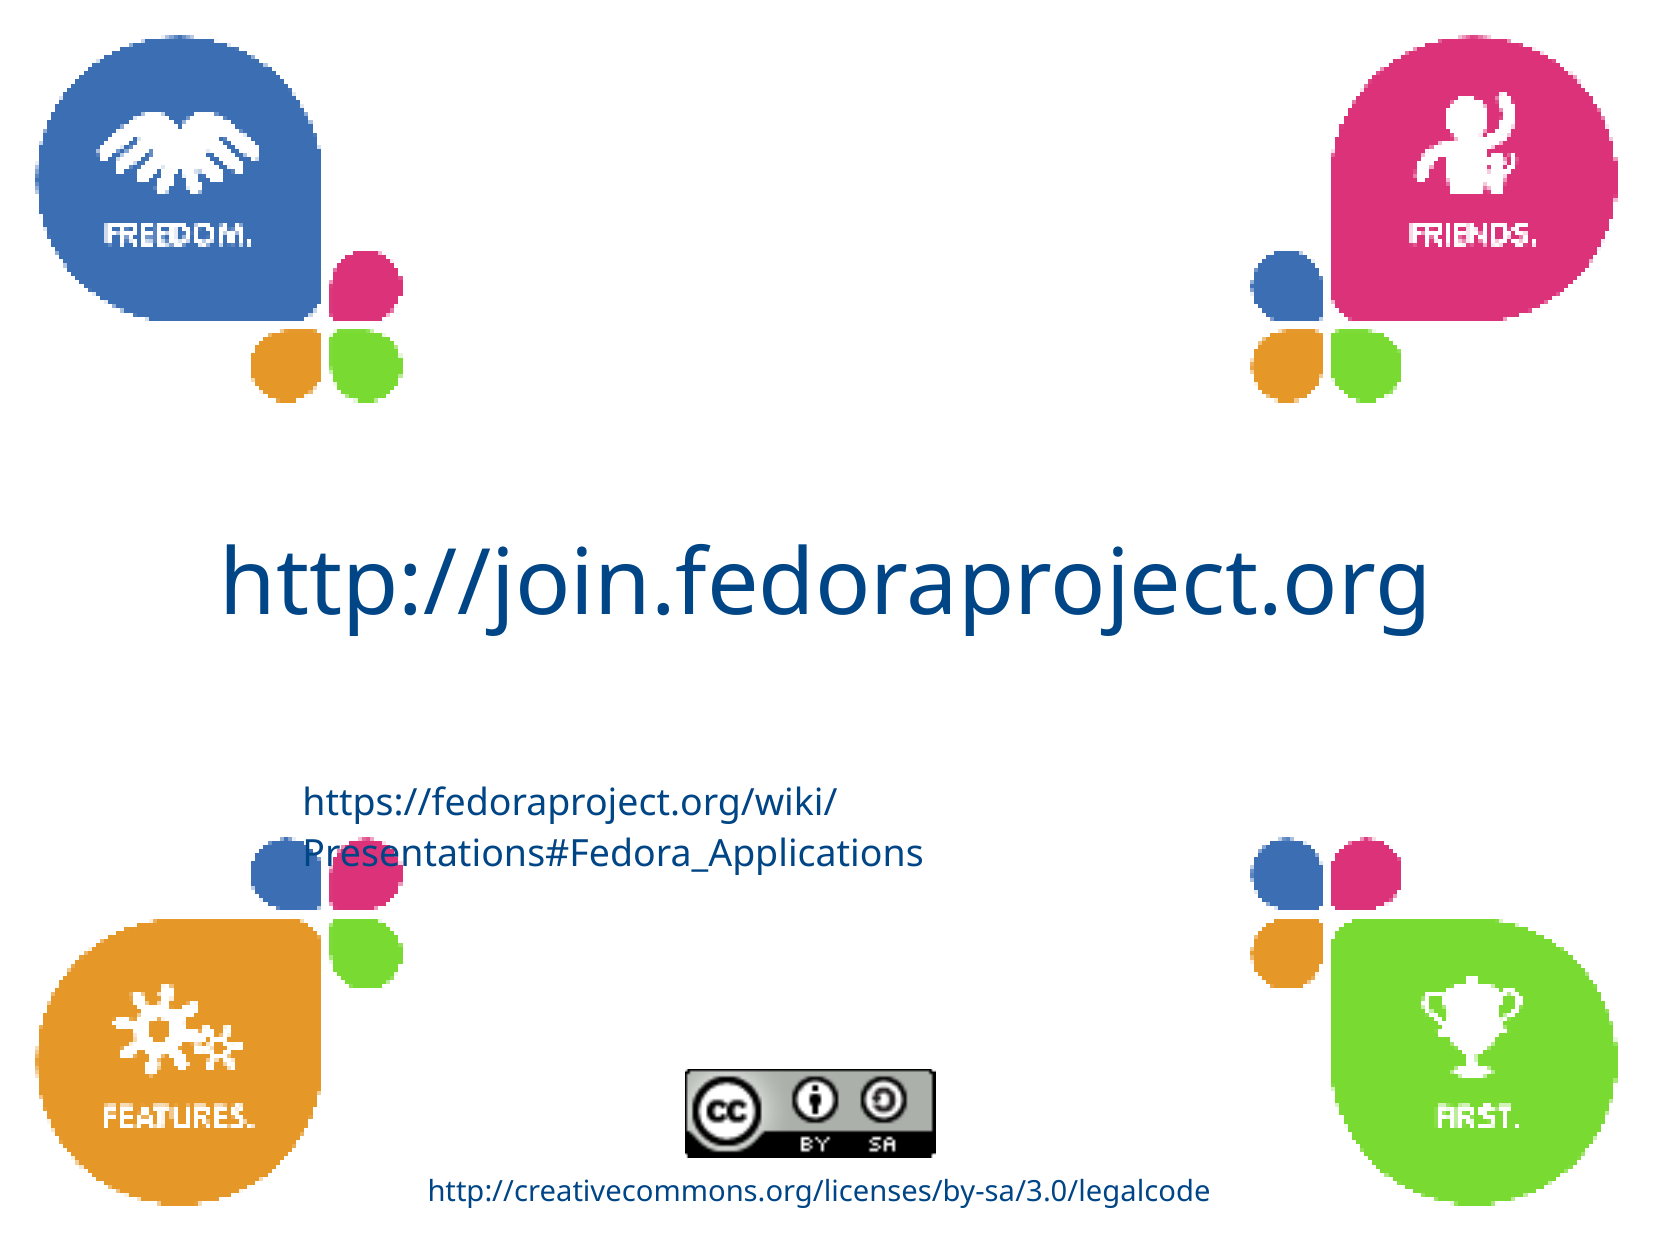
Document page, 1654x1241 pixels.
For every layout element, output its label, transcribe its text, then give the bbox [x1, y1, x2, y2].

picture [1250, 837, 1618, 1206]
picture [35, 35, 403, 403]
title http://join.fedoraproject.org [82, 56, 1571, 1102]
text_box https://fedoraproject.org/wiki/Presentations#Fedora_Applications [287, 768, 1388, 826]
picture [35, 837, 403, 1206]
picture [685, 1069, 936, 1158]
picture [1250, 35, 1618, 403]
text_box http://creativecommons.org/licenses/by-sa/3.0/legalcode [412, 1162, 1241, 1220]
